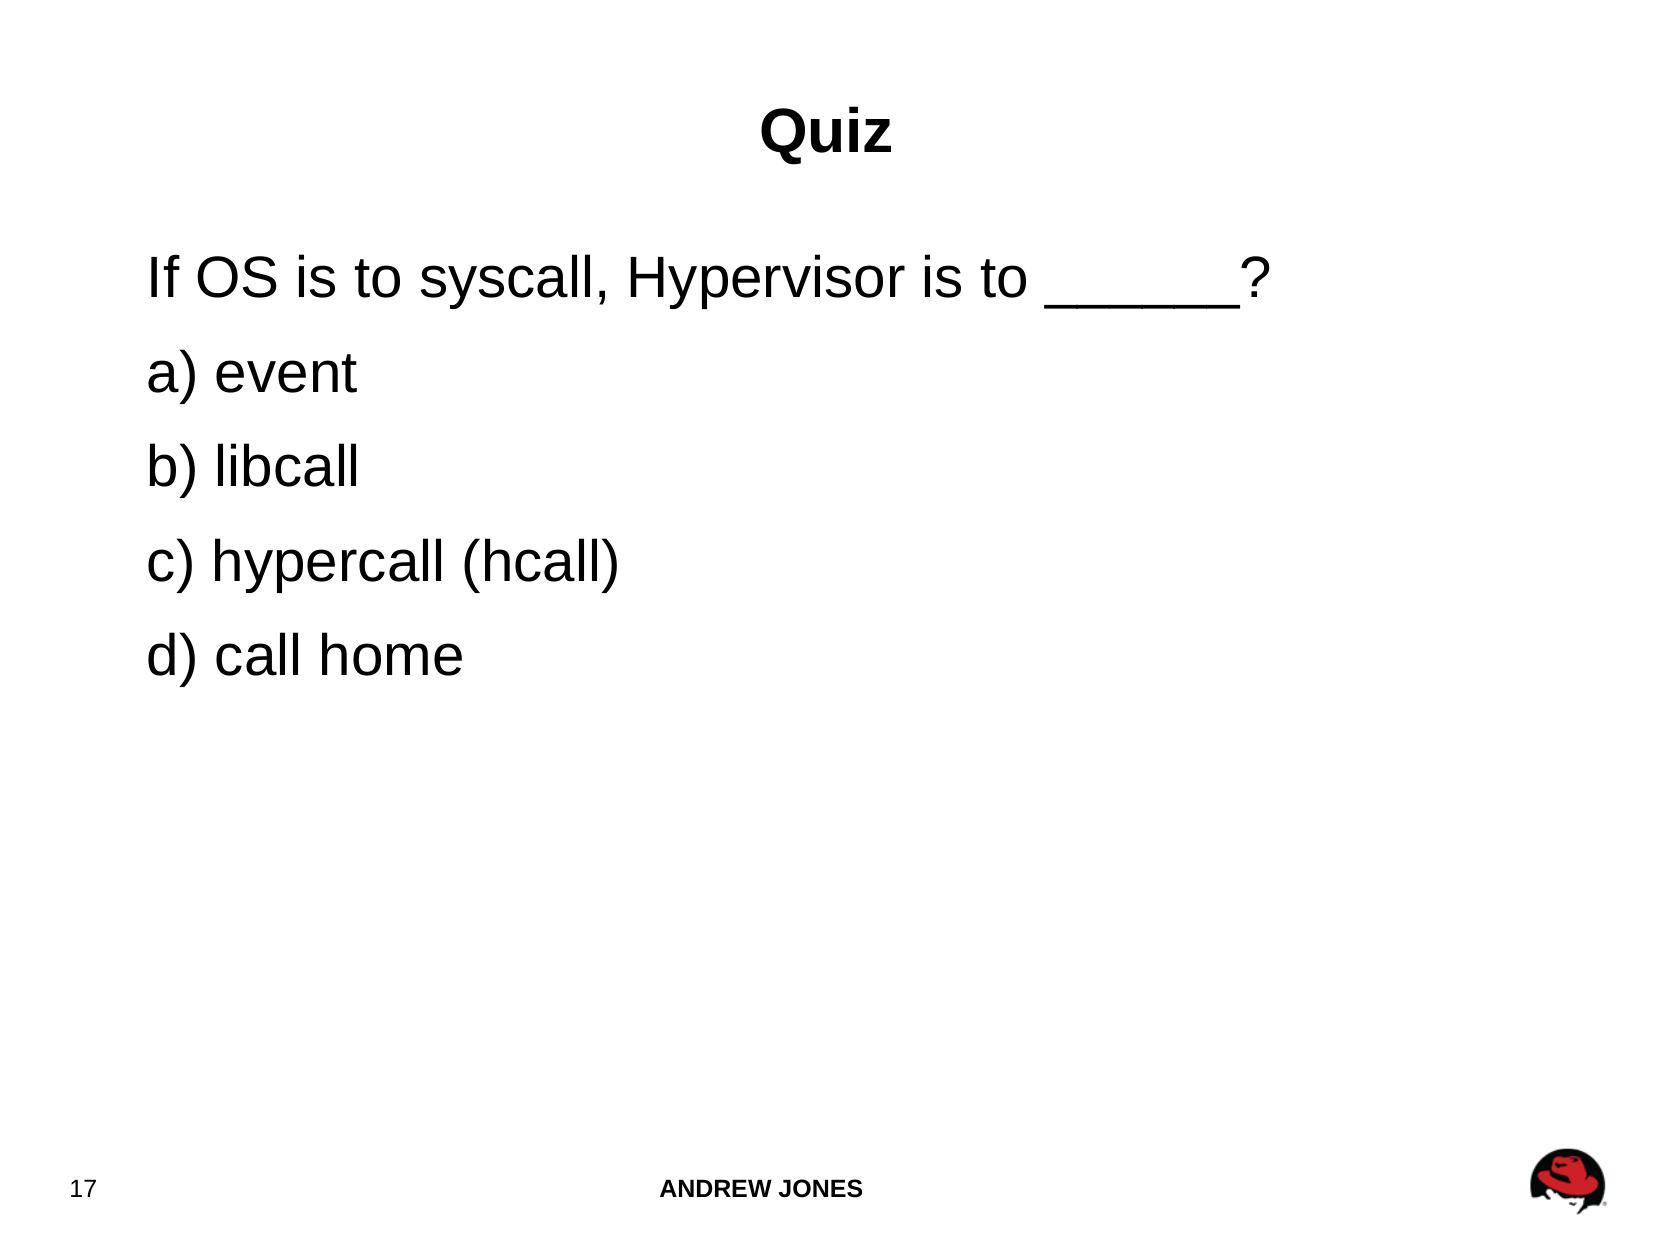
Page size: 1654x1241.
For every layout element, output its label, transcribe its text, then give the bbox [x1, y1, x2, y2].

picture [1529, 1146, 1613, 1224]
title Quiz [82, 45, 1571, 218]
list If OS is to syscall, Hypervisor is to ______? a) event b) libcall c) hypercall (hcall) d) call home [86, 244, 1576, 1024]
